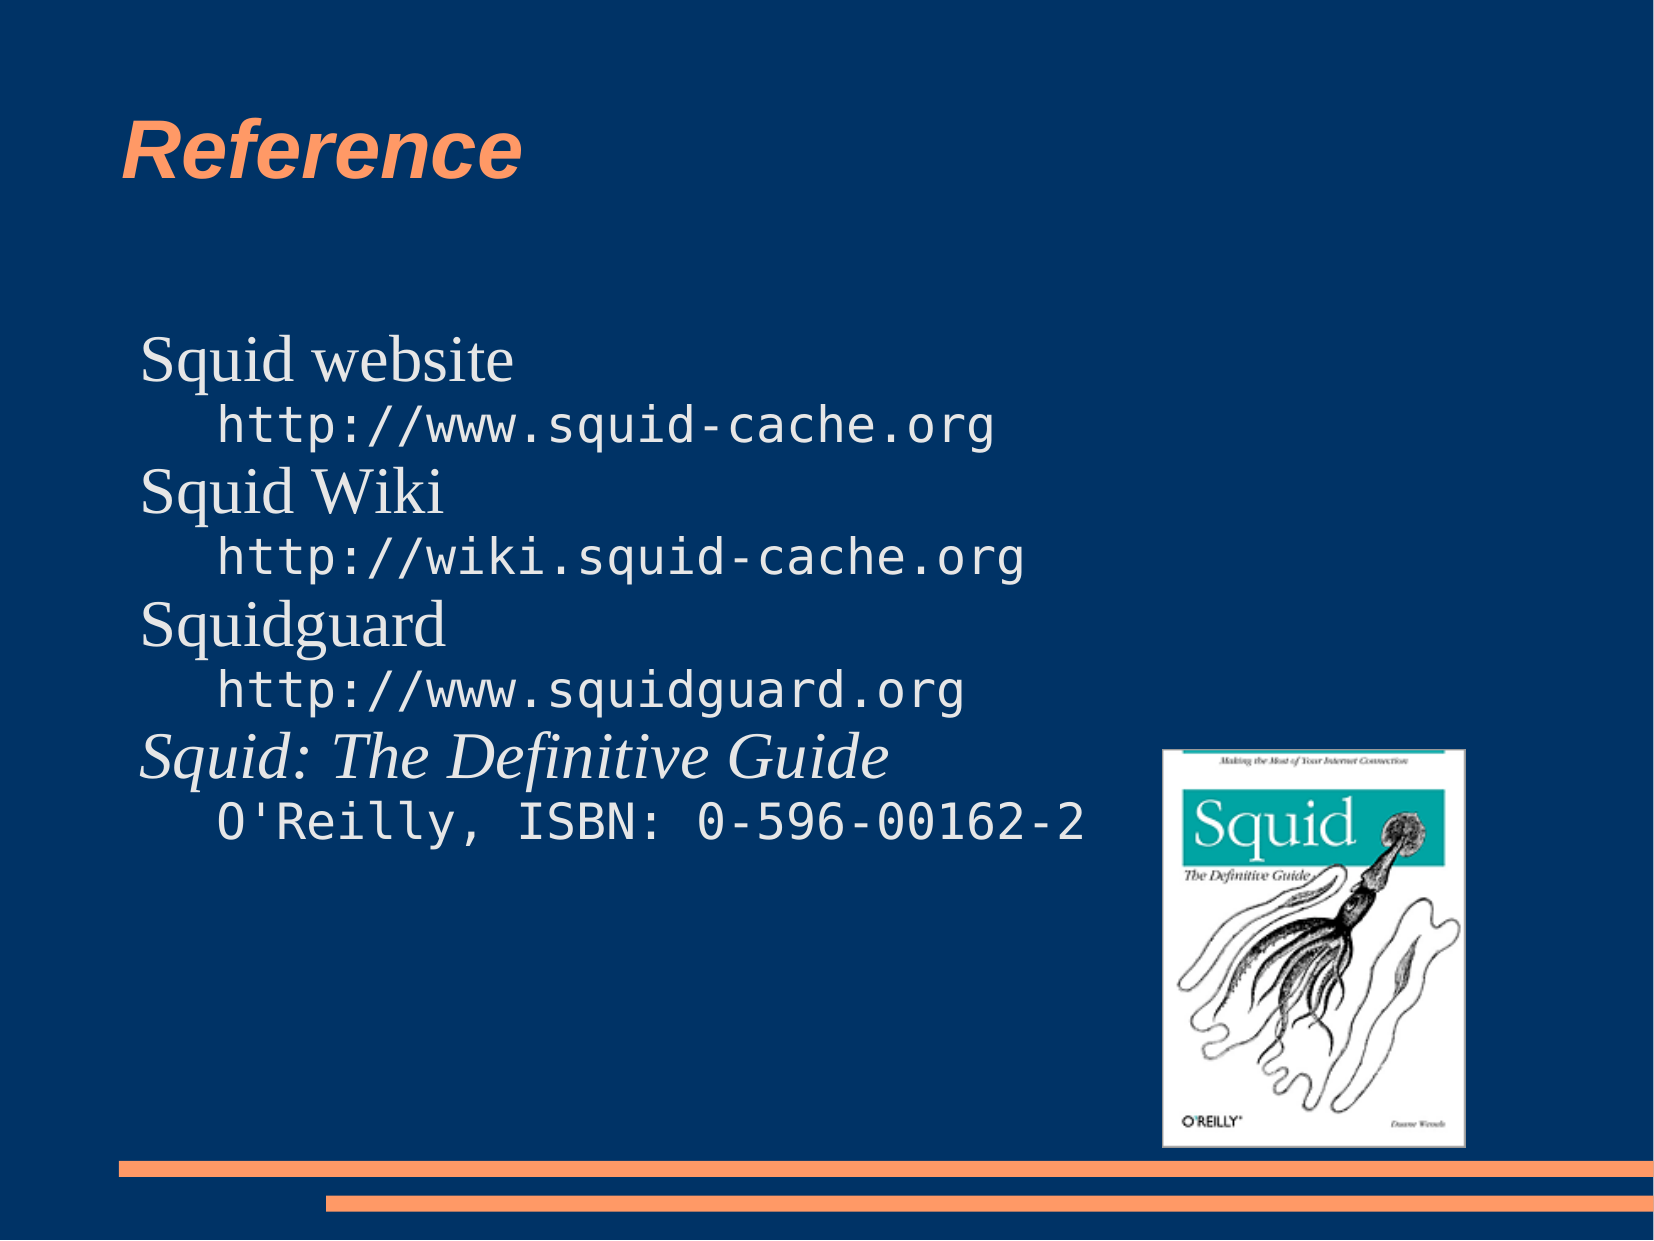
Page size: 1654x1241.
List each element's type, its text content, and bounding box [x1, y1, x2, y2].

title Reference [121, 46, 1534, 254]
list Squid website http://www.squid-cache.org Squid Wiki http://wiki.squid-cache.org Squidguard http://www.squidguard.org Squid: The Definitive Guide O'Reilly, ISBN: 0-596-00162-2 [121, 322, 1561, 1133]
picture [1162, 749, 1466, 1148]
